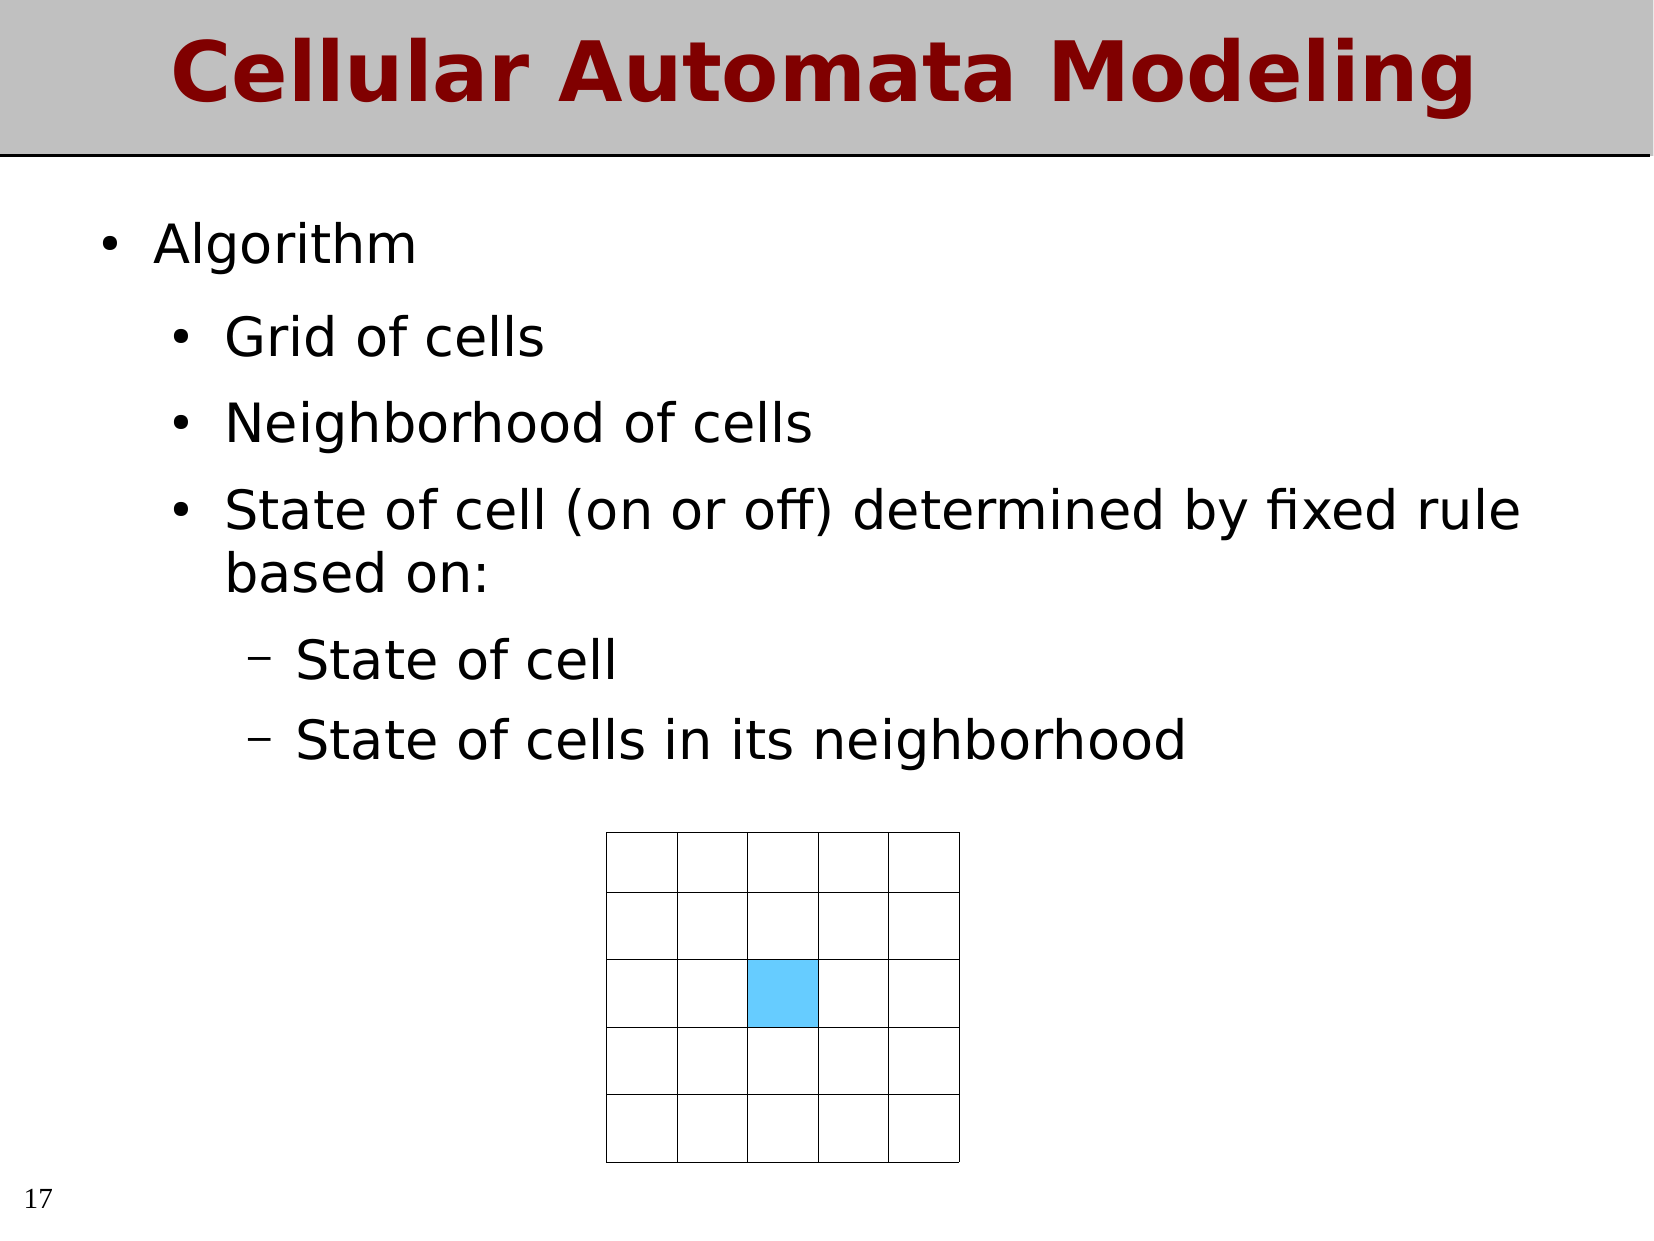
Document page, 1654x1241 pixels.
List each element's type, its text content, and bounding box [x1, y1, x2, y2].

table_cell [678, 1095, 747, 1162]
table_cell [748, 1095, 818, 1162]
table_cell [678, 1028, 747, 1094]
list Algorithm Grid of cells Neighborhood of cells State of cell (on or off) determined by fixed rule based on: State of cell State of cells in its neighborhood [82, 213, 1571, 933]
table_header [819, 833, 888, 892]
table_header [748, 833, 818, 892]
table_cell [819, 1095, 888, 1162]
table_cell [889, 893, 959, 959]
table_cell [748, 960, 818, 1027]
table_cell [889, 1028, 959, 1094]
table_header [607, 833, 677, 892]
text_box [0, 0, 1654, 156]
table_cell [889, 960, 959, 1027]
table_cell [819, 960, 888, 1027]
table_cell [889, 1095, 959, 1162]
table_cell [748, 893, 818, 959]
table_cell [748, 1028, 818, 1094]
table_cell [678, 893, 747, 959]
table_header [678, 833, 747, 892]
table_cell [607, 960, 677, 1027]
text_box Cellular Automata Modeling [0, 24, 1651, 132]
table_cell [819, 1028, 888, 1094]
table_cell [678, 960, 747, 1027]
table_cell [819, 893, 888, 959]
table_cell [607, 1095, 677, 1162]
table_cell [607, 1028, 677, 1094]
table_cell [607, 893, 677, 959]
table_header [889, 833, 959, 892]
